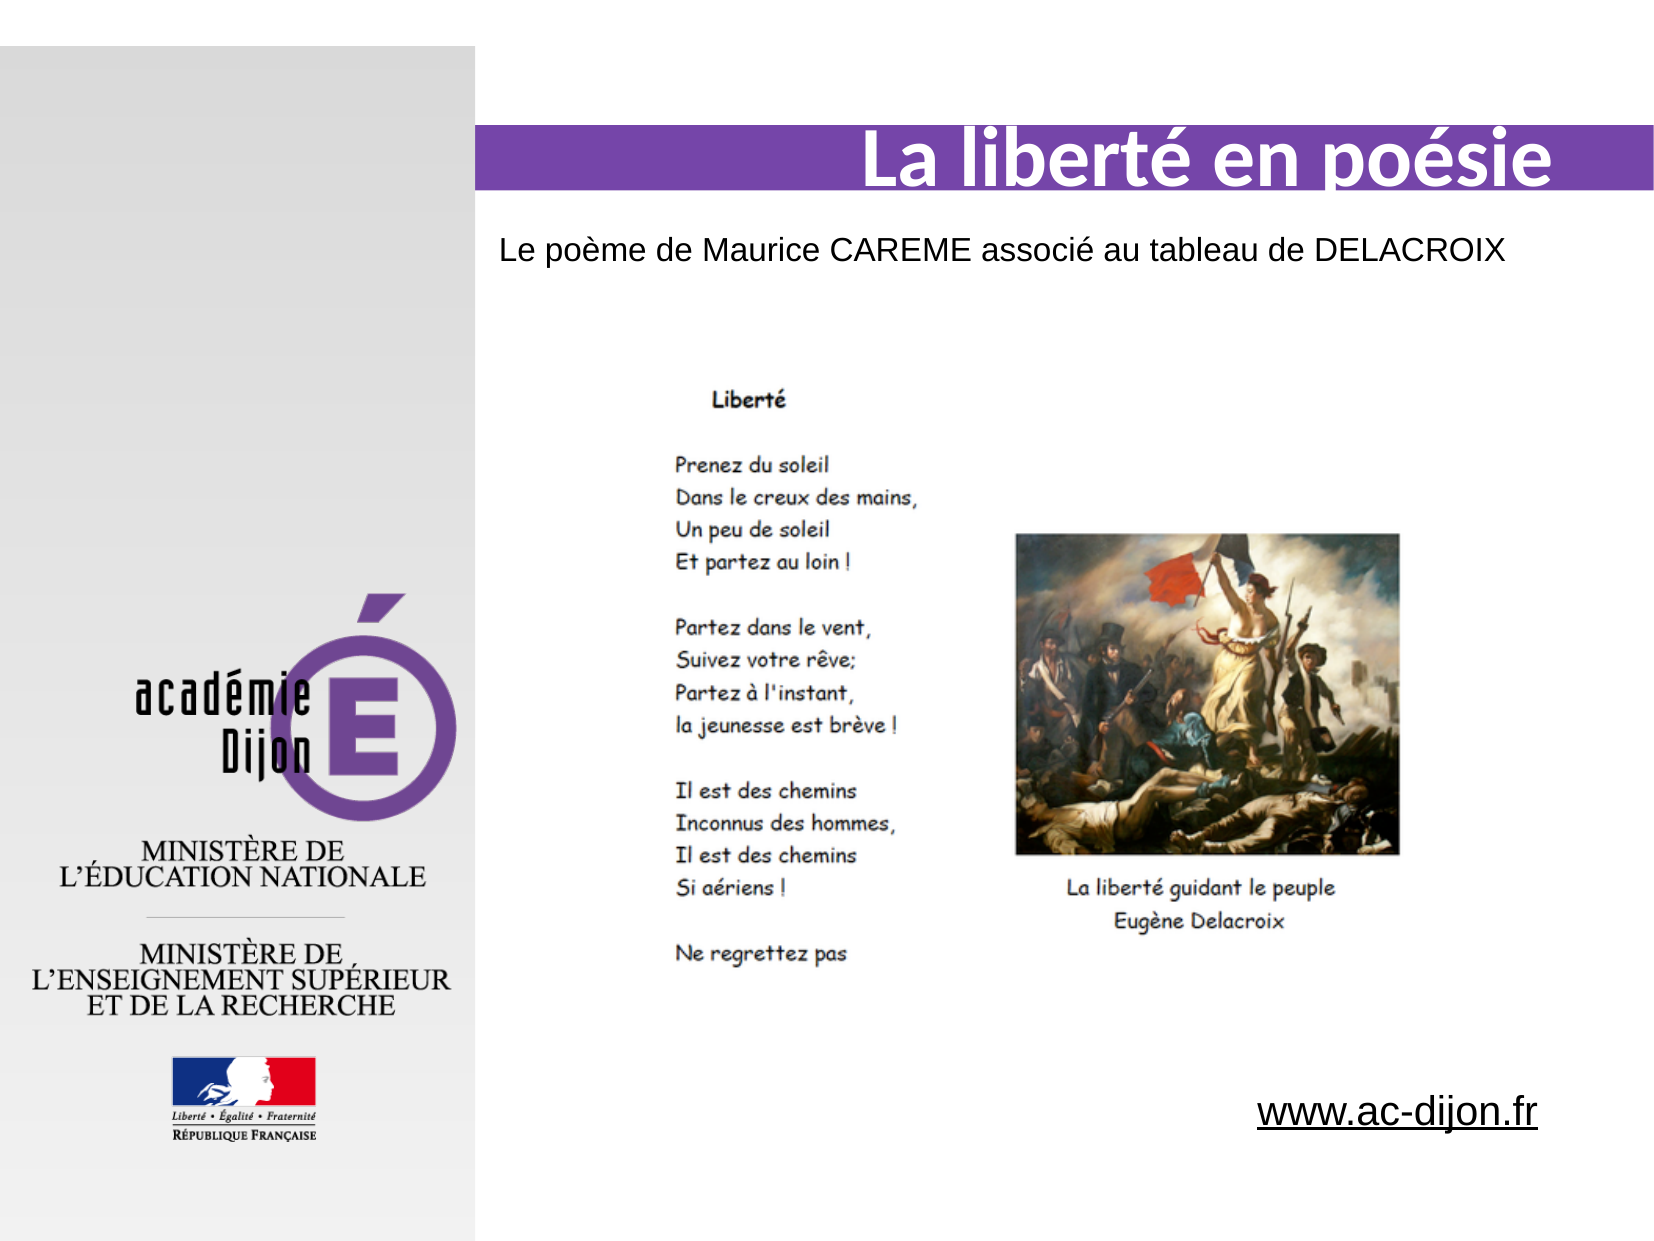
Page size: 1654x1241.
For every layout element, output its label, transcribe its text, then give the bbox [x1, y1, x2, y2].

picture [32, 593, 457, 1142]
title La liberté en poésie [397, 49, 1570, 256]
picture [647, 377, 1430, 977]
text_box Le poème de Maurice CAREME associé au tableau de DELACROIX [484, 224, 1642, 277]
